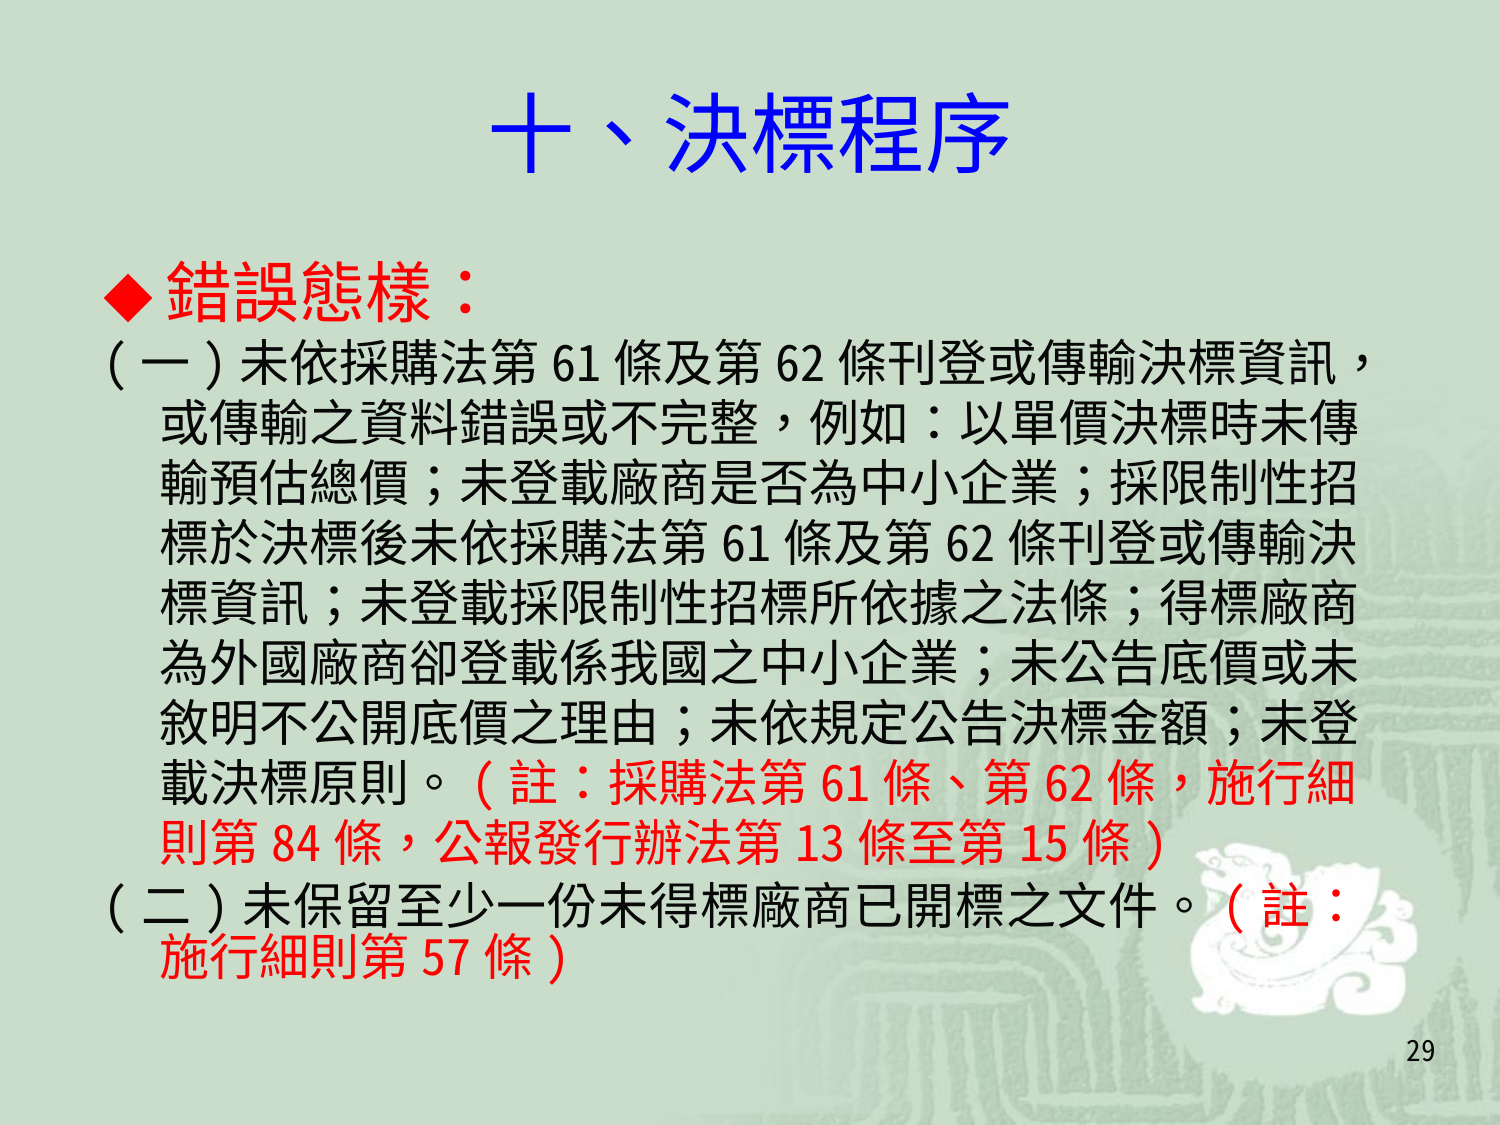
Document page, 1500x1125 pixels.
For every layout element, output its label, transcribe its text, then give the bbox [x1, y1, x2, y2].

text_box <編號> [1074, 1024, 1451, 1103]
title 十、決標程序 [49, 37, 1451, 225]
picture [0, 0, 1500, 1125]
list ◆錯誤態樣： (一)未依採購法第61條及第62條刊登或傳輸決標資訊，或傳輸之資料錯誤或不完整，例如：以單價決標時未傳輸預估總價；未登載廠商是否為中小企業；採限制性招標於決標後未依採購法第61條及第62條刊登或傳輸決標資訊；未登載採限制性招標所依據之法條；得標廠商為外國廠商卻登載係我國之中小企業；未公告底價或未敘明不公開底價之理由；未依規定公告決標金額；未登載決標原則。(註：採購法第61條、第62條，施行細則第84條，公報發行辦法第13條至第15條) (二)未保留至少一份未得標廠商已開標之文件。(註：施行細則第57條) [88, 243, 1377, 996]
